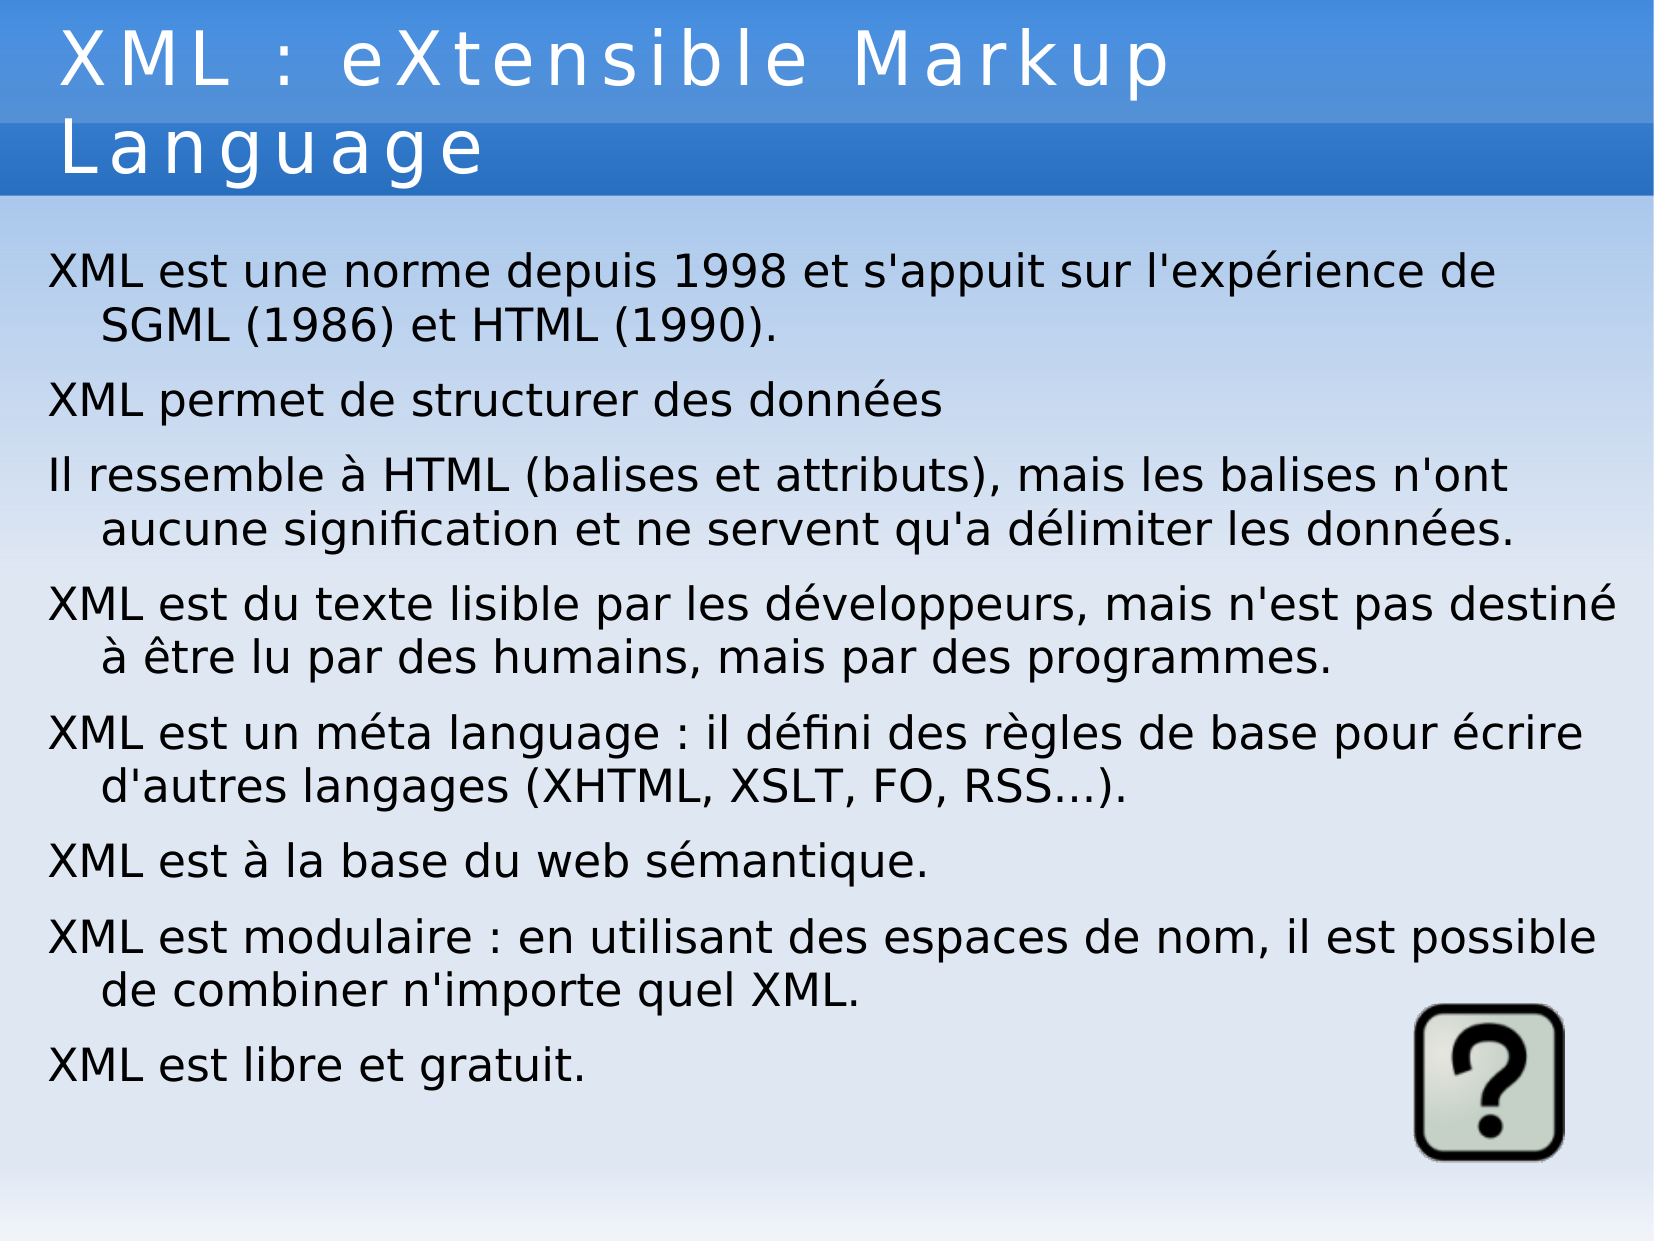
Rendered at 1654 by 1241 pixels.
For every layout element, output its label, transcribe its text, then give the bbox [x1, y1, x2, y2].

picture [0, 0, 1654, 1241]
list XML est une norme depuis 1998 et s'appuit sur l'expérience de SGML (1986) et HTML (1990). XML permet de structurer des données Il ressemble à HTML (balises et attributs), mais les balises n'ont aucune signification et ne servent qu'a délimiter les données. XML est du texte lisible par les développeurs, mais n'est pas destiné à être lu par des humains, mais par des programmes. XML est un méta language : il défini des règles de base pour écrire d'autres langages (XHTML, XSLT, FO, RSS...). XML est à la base du web sémantique. XML est modulaire : en utilisant des espaces de nom, il est possible de combiner n'importe quel XML. XML est libre et gratuit. [29, 245, 1625, 1096]
title XML : eXtensible Markup Language [59, 15, 1270, 192]
